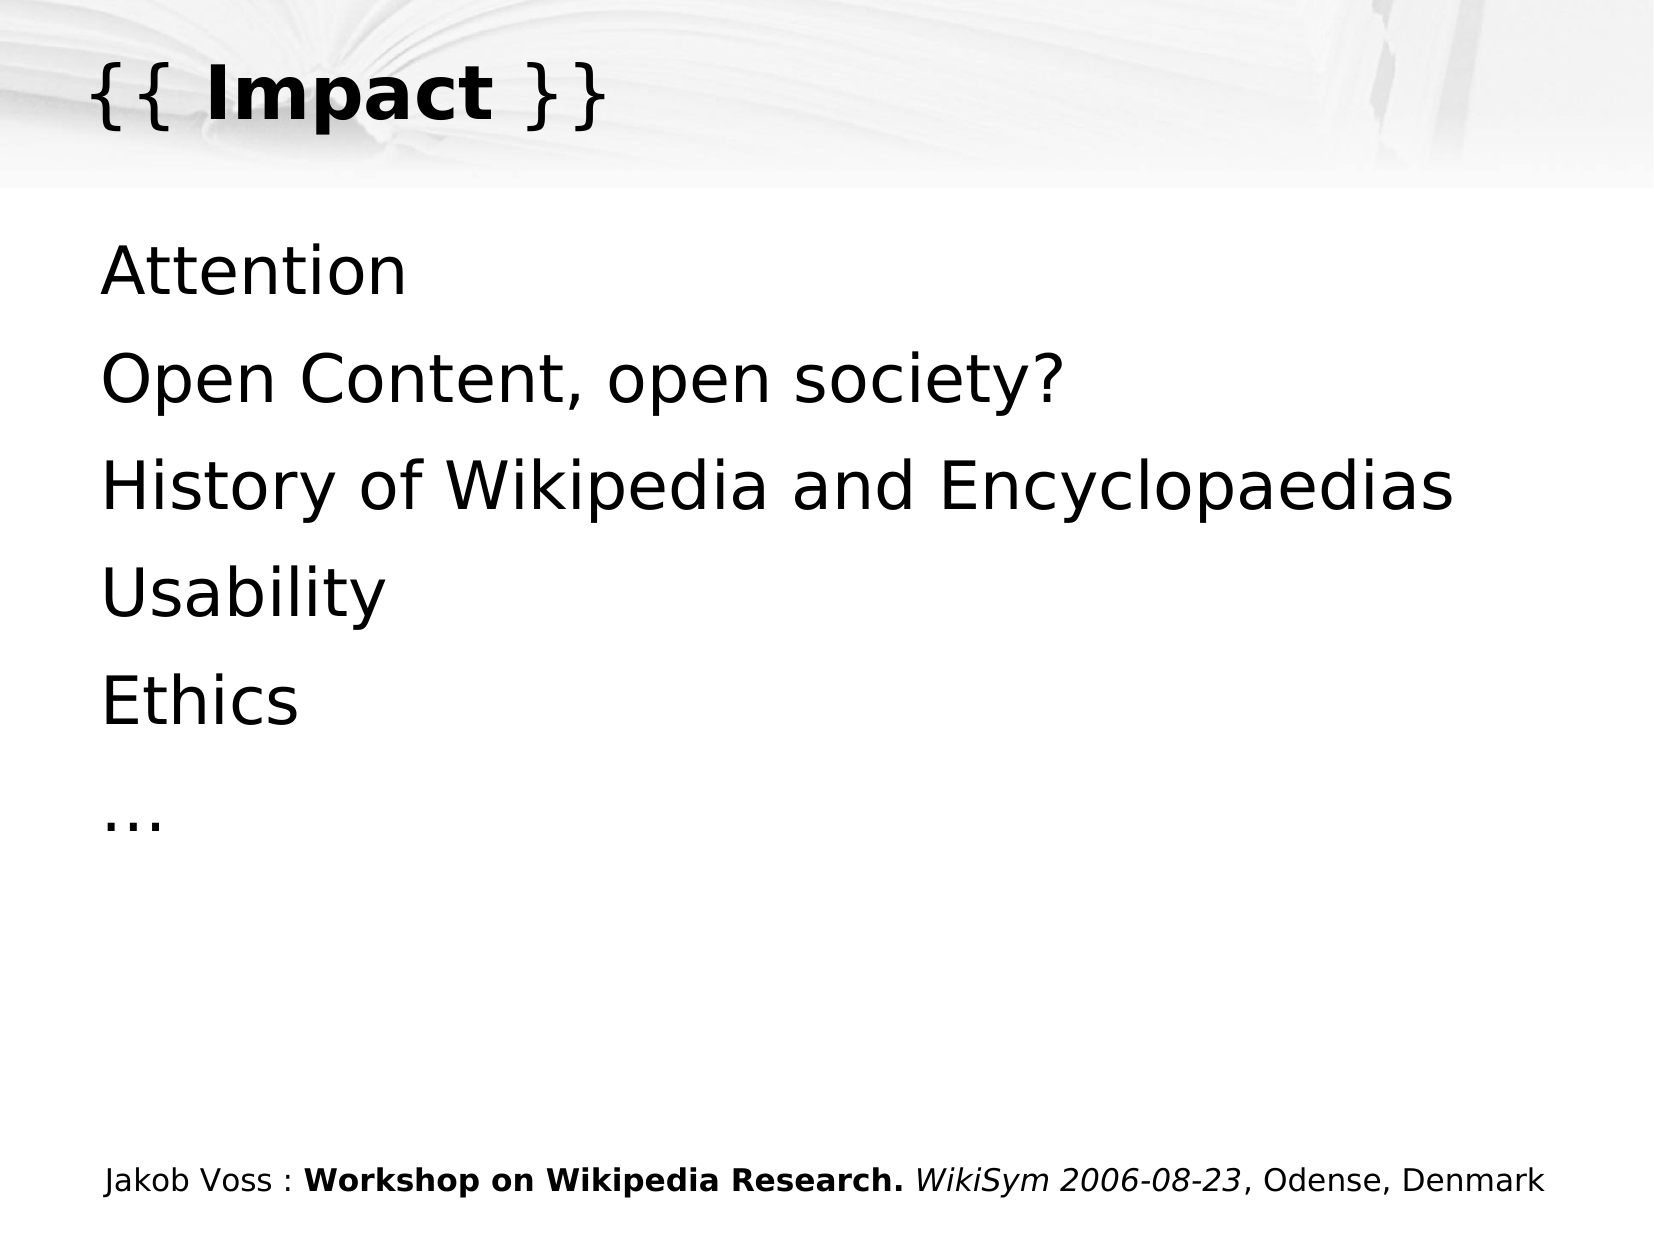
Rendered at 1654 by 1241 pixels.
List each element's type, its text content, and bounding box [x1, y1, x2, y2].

picture [0, 0, 1654, 188]
list Attention Open Content, open society? History of Wikipedia and Encyclopaedias Usability Ethics … [82, 232, 1571, 1080]
title {{ Impact }} [82, 37, 1571, 151]
